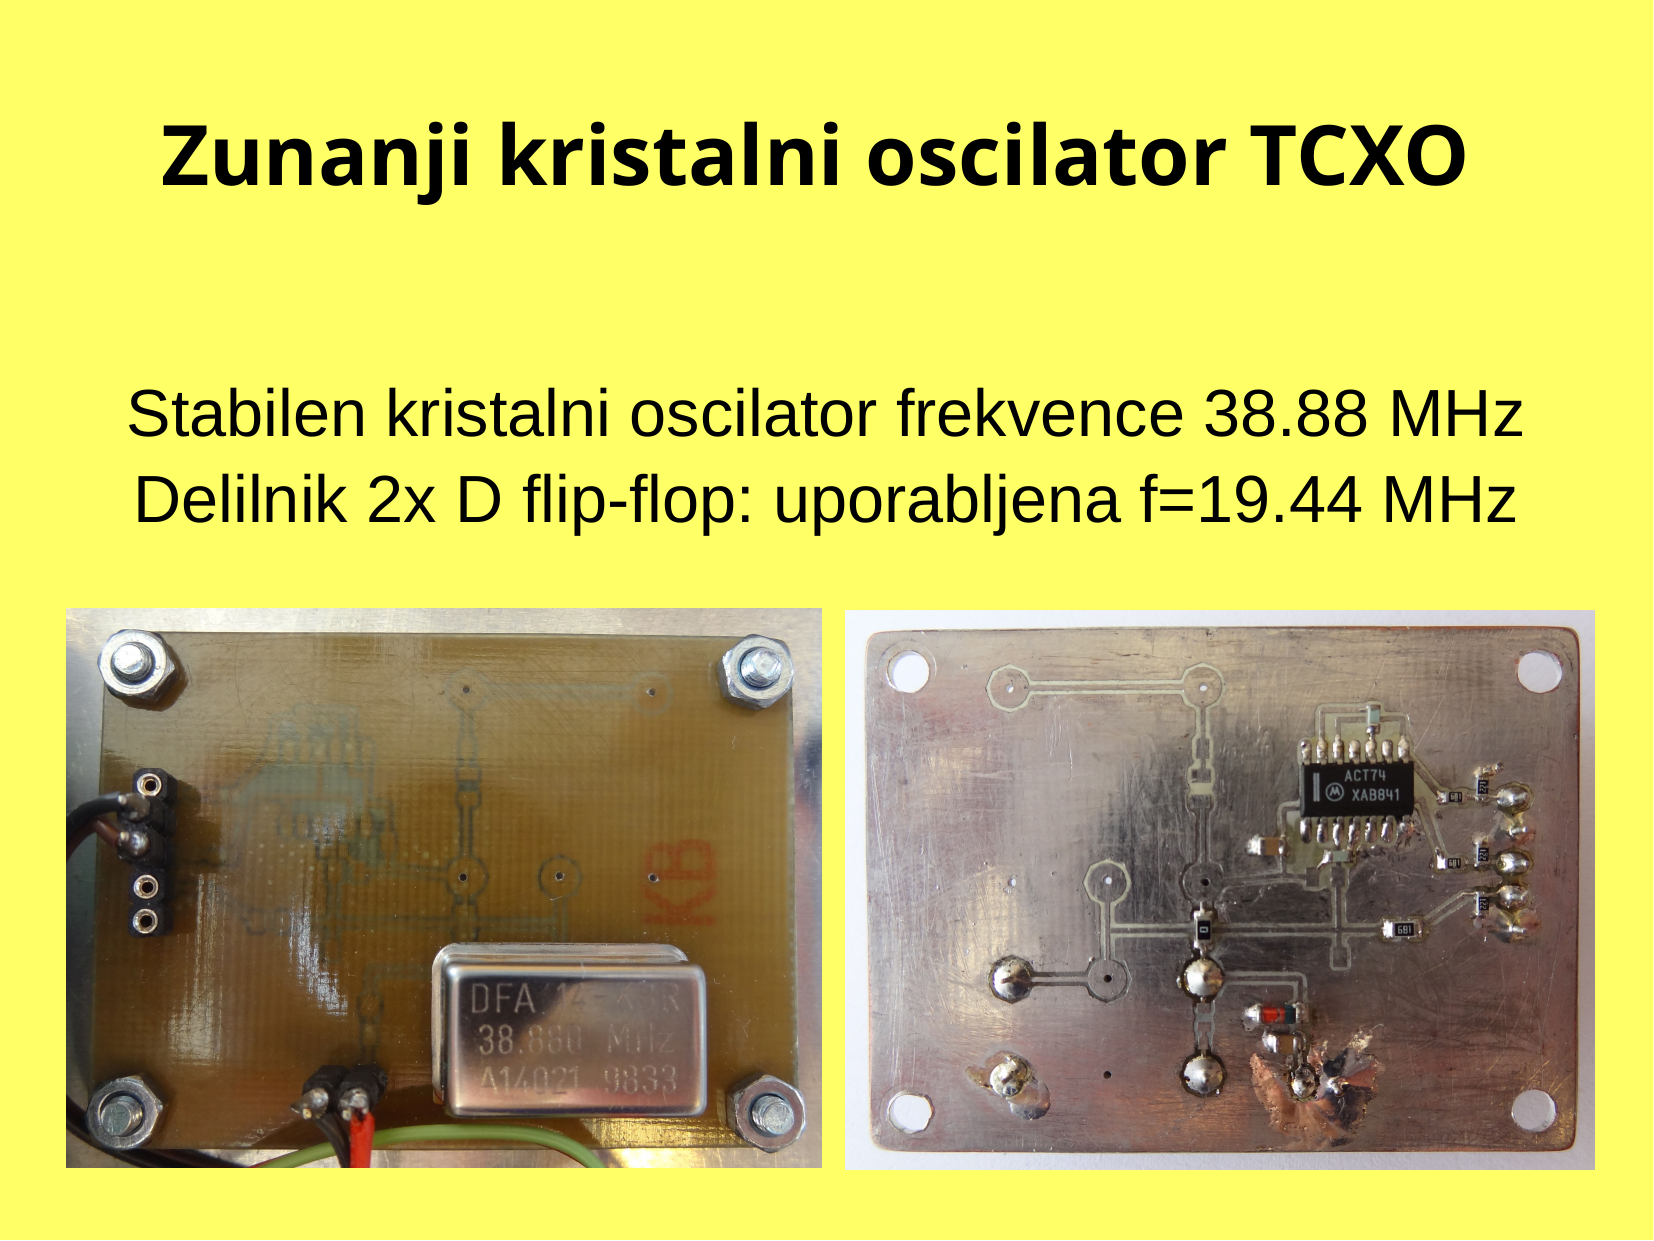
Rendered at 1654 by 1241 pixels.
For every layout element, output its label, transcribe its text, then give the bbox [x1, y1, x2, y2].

title Zunanji kristalni oscilator TCXO [82, 49, 1571, 257]
picture [845, 610, 1595, 1170]
picture [66, 608, 822, 1169]
list Stabilen kristalni oscilator frekvence 38.88 MHz Delilnik 2x D flip-flop: uporabljena f=19.44 MHz [82, 290, 1571, 1109]
